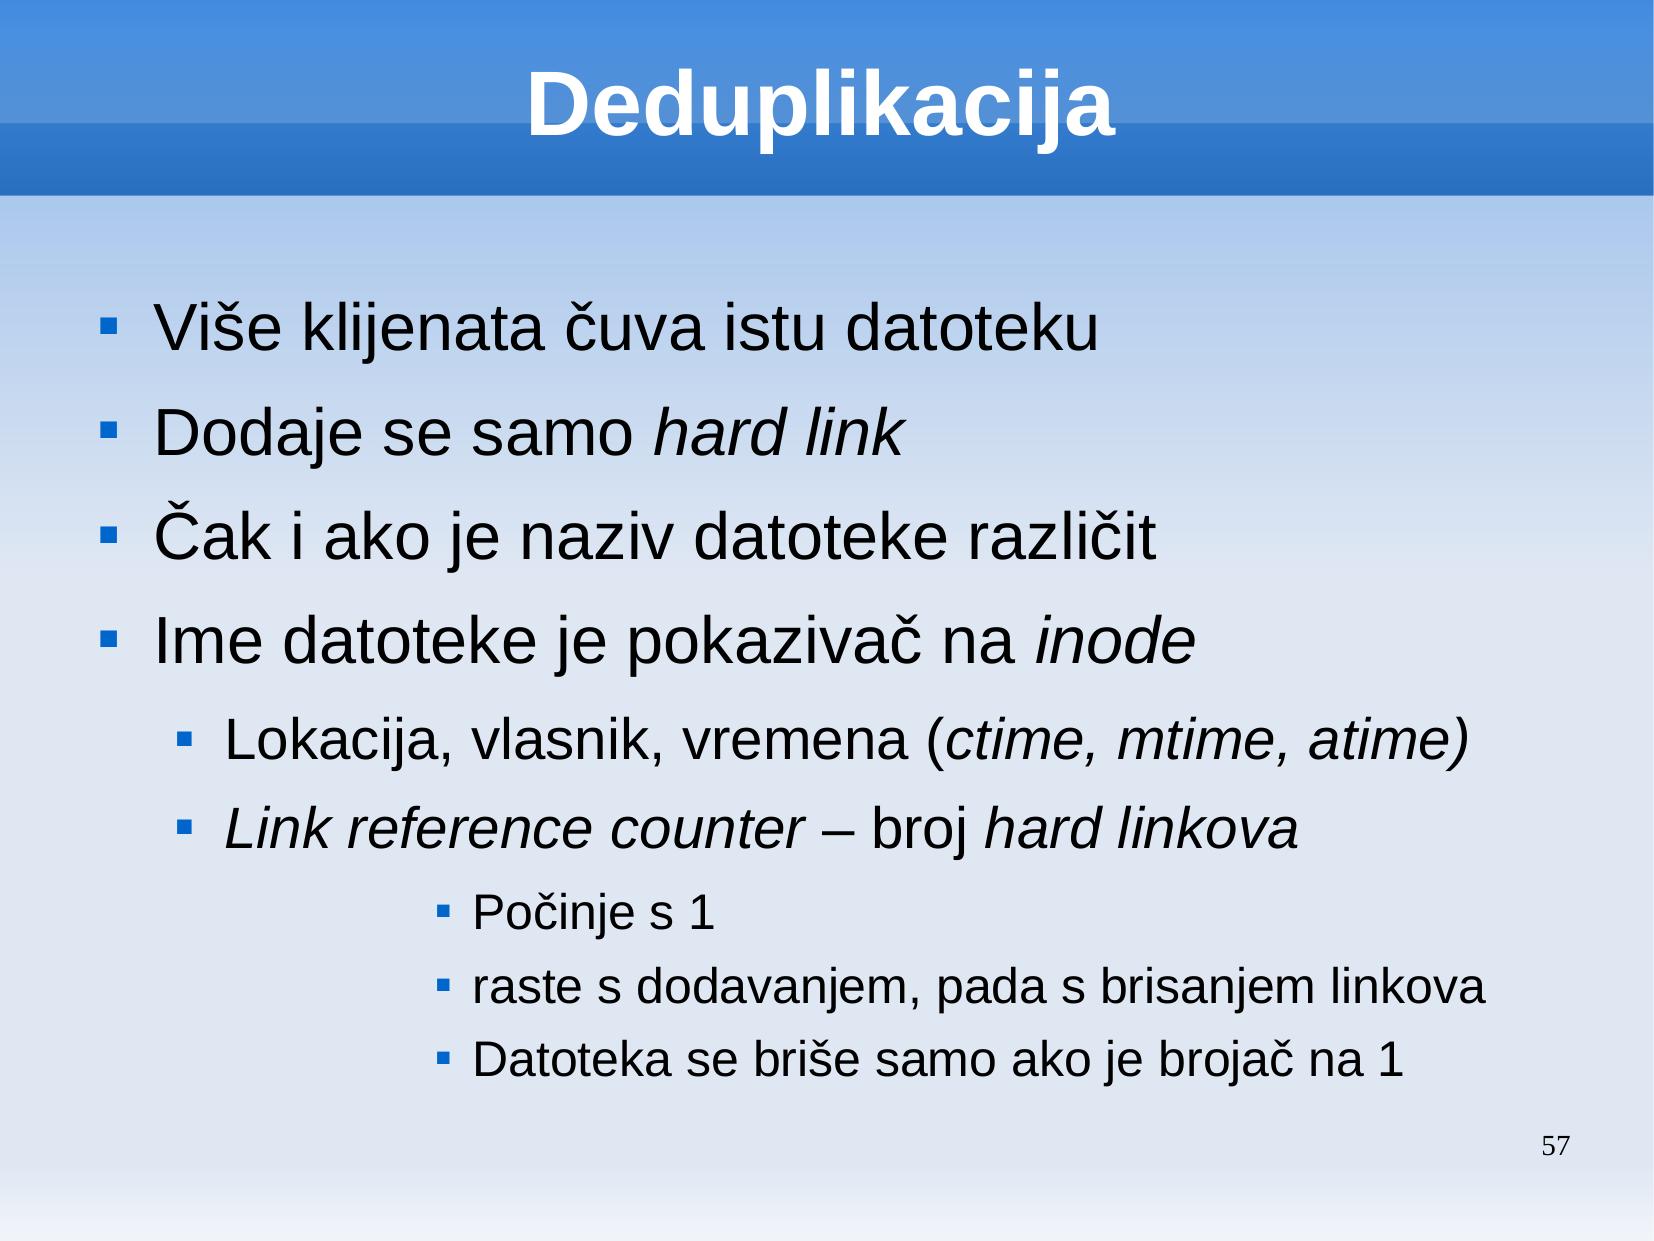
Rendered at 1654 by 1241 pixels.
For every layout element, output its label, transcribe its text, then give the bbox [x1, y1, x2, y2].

title Deduplikacija [76, 7, 1565, 200]
list Više klijenata čuva istu datoteku Dodaje se samo hard link Čak i ako je naziv datoteke različit Ime datoteke je pokazivač na inode Lokacija, vlasnik, vremena (ctime, mtime, atime) Link reference counter – broj hard linkova Počinje s 1 raste s dodavanjem, pada s brisanjem linkova Datoteka se briše samo ako je brojač na 1 [82, 290, 1571, 1094]
picture [0, 0, 1654, 1241]
